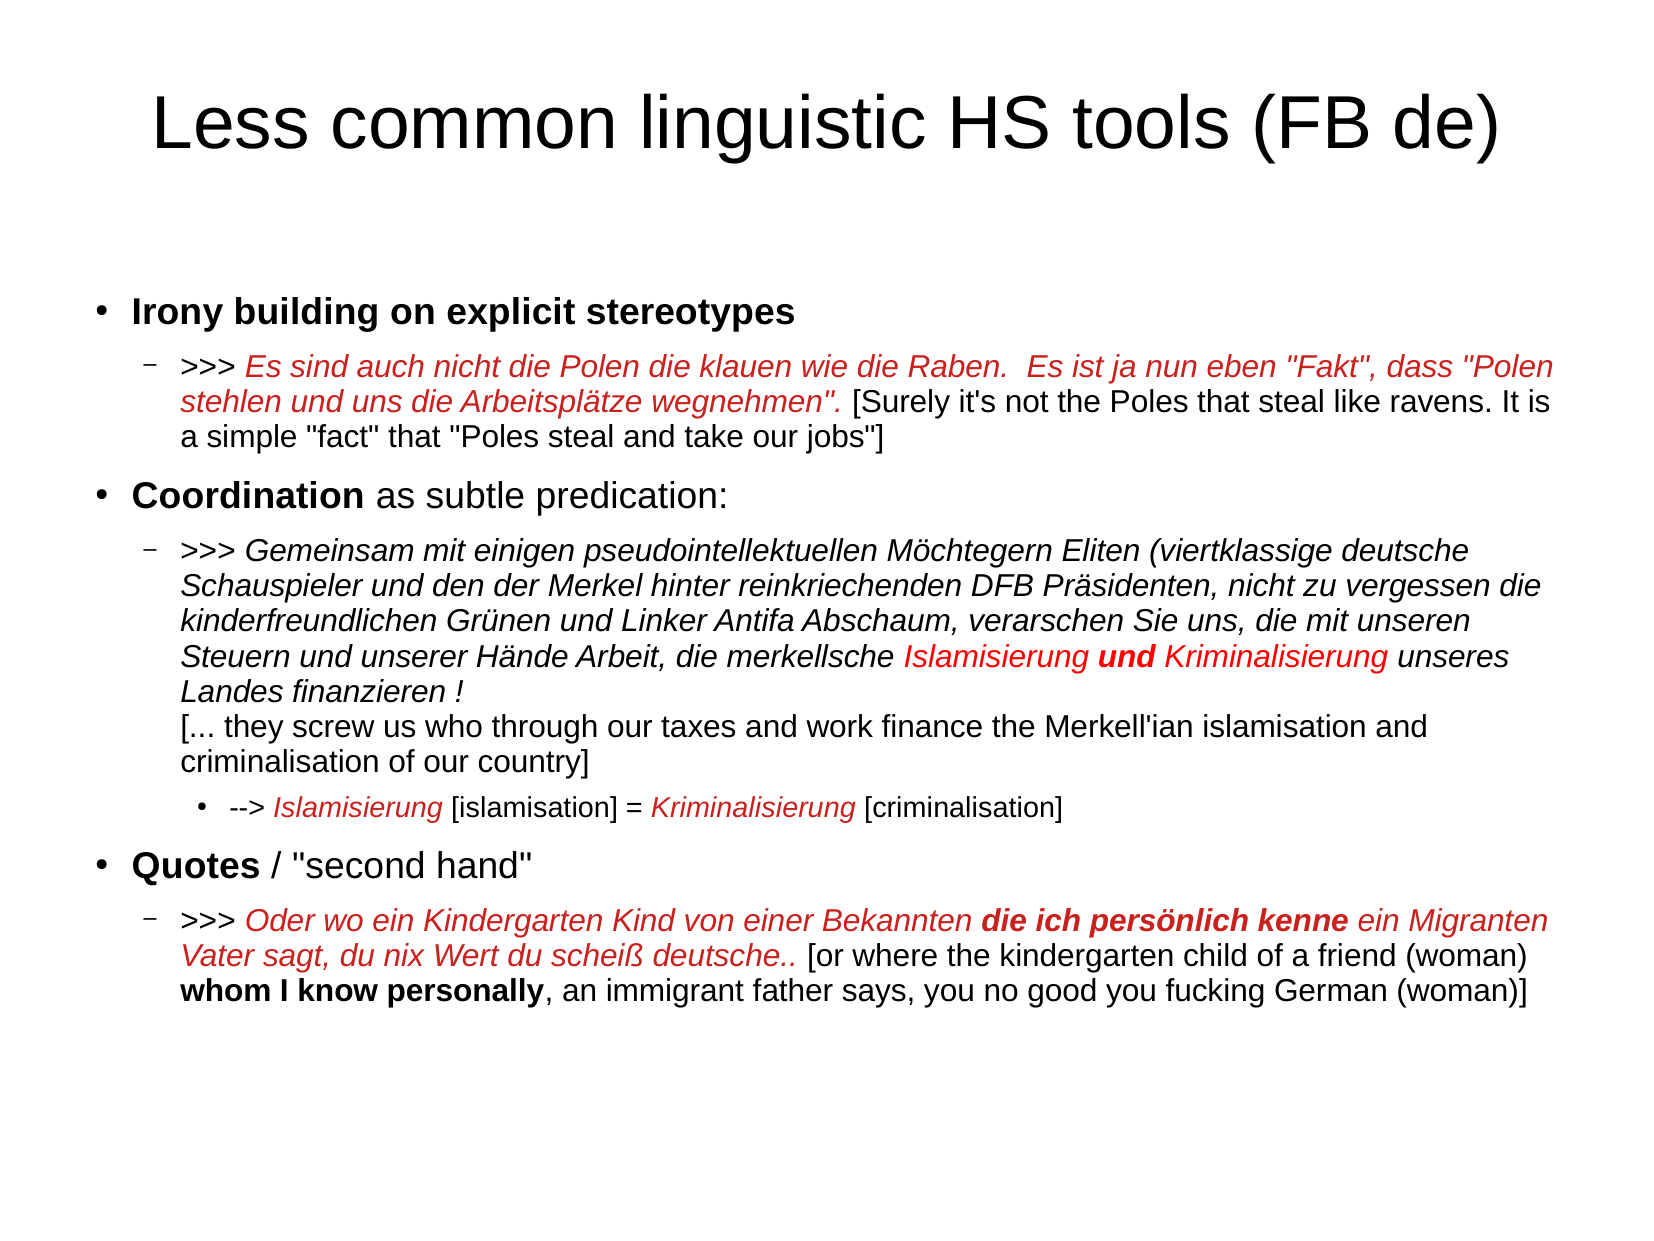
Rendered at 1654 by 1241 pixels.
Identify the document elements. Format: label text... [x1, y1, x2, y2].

list Irony building on explicit stereotypes >>> Es sind auch nicht die Polen die klauen wie die Raben. Es ist ja nun eben "Fakt", dass "Polen stehlen und uns die Arbeitsplätze wegnehmen". [Surely it's not the Poles that steal like ravens. It is a simple "fact" that "Poles steal and take our jobs"] Coordination as subtle predication: >>> Gemeinsam mit einigen pseudointellektuellen Möchtegern Eliten (viertklassige deutsche Schauspieler und den der Merkel hinter reinkriechenden DFB Präsidenten, nicht zu vergessen die kinderfreundlichen Grünen und Linker Antifa Abschaum, verarschen Sie uns, die mit unseren Steuern und unserer Hände Arbeit, die merkellsche Islamisierung und Kriminalisierung unseres Landes finanzieren ! [... they screw us who through our taxes and work finance the Merkell'ian islamisation and criminalisation of our country] --> Islamisierung [islamisation] = Kriminalisierung [criminalisation] Quotes / "second hand" >>> Oder wo ein Kindergarten Kind von einer Bekannten die ich persönlich kenne ein Migranten Vater sagt, du nix Wert du scheiß deutsche.. [or where the kindergarten child of a friend (woman) whom I know personally, an immigrant father says, you no good you fucking German (woman)] [82, 290, 1571, 1010]
title Less common linguistic HS tools (FB de) [82, 49, 1571, 196]
